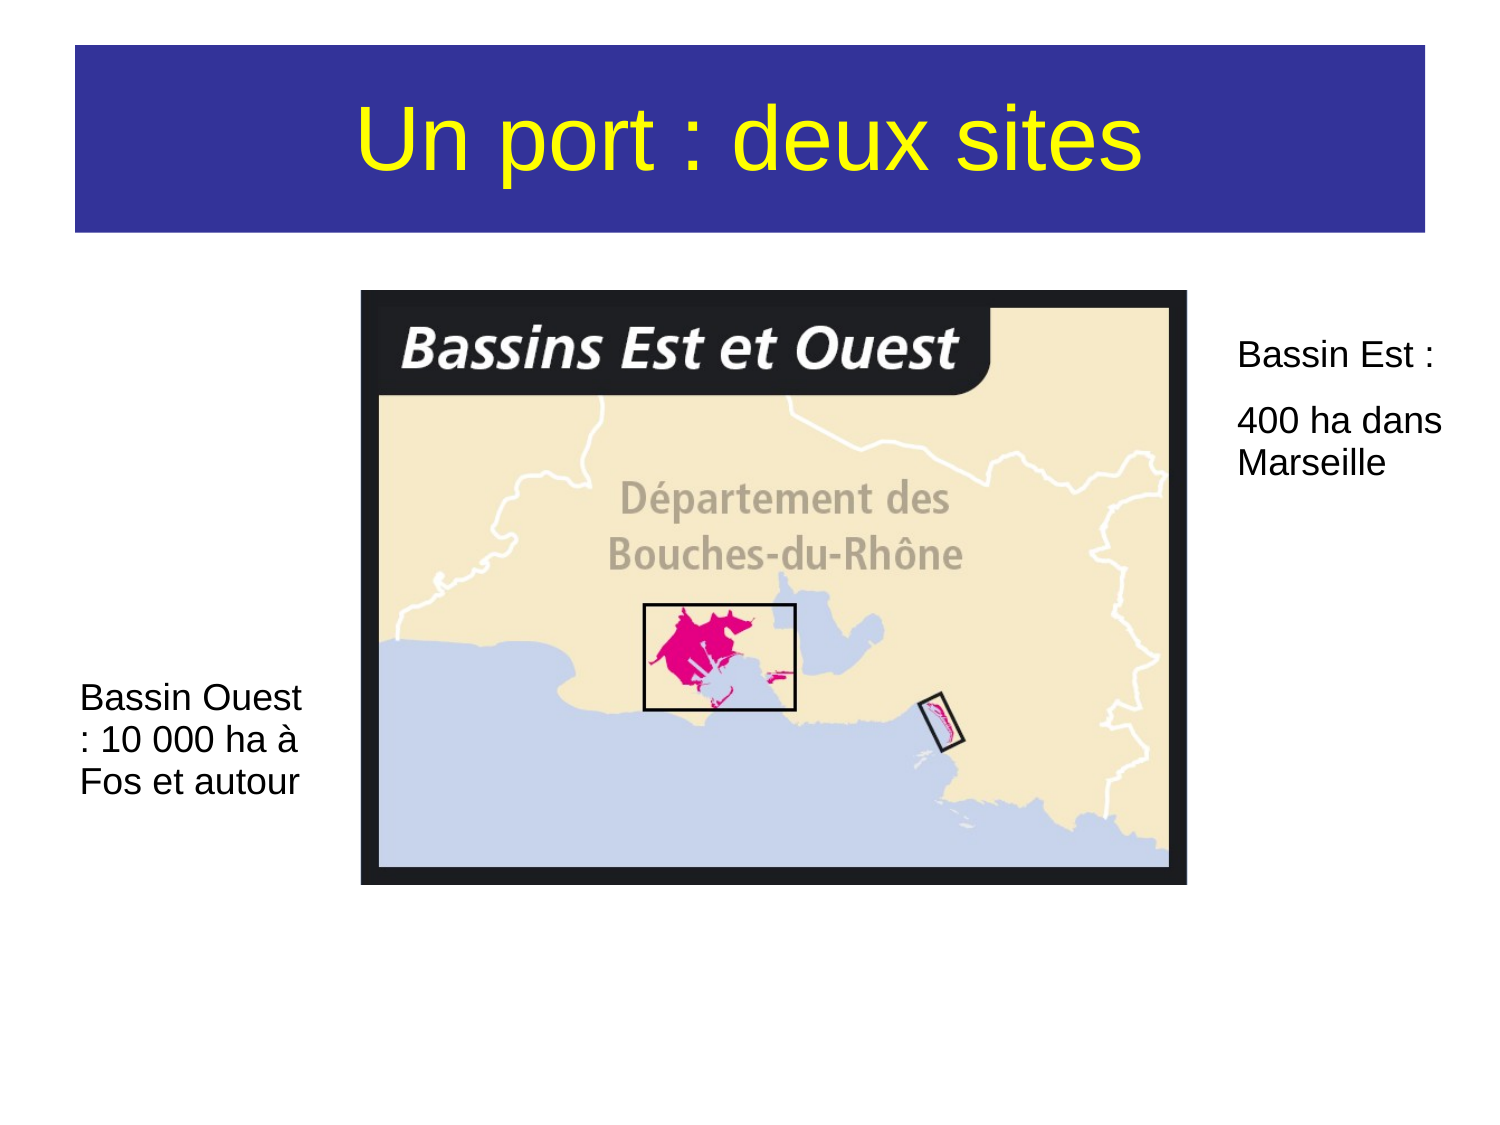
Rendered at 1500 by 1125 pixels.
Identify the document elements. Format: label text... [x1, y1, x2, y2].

picture [360, 290, 1188, 885]
text_box Bassin Est : 400 ha dans Marseille [1222, 326, 1471, 492]
text_box Bassin Ouest : 10 000 ha à Fos et autour [64, 668, 325, 811]
title Un port : deux sites [75, 45, 1426, 233]
